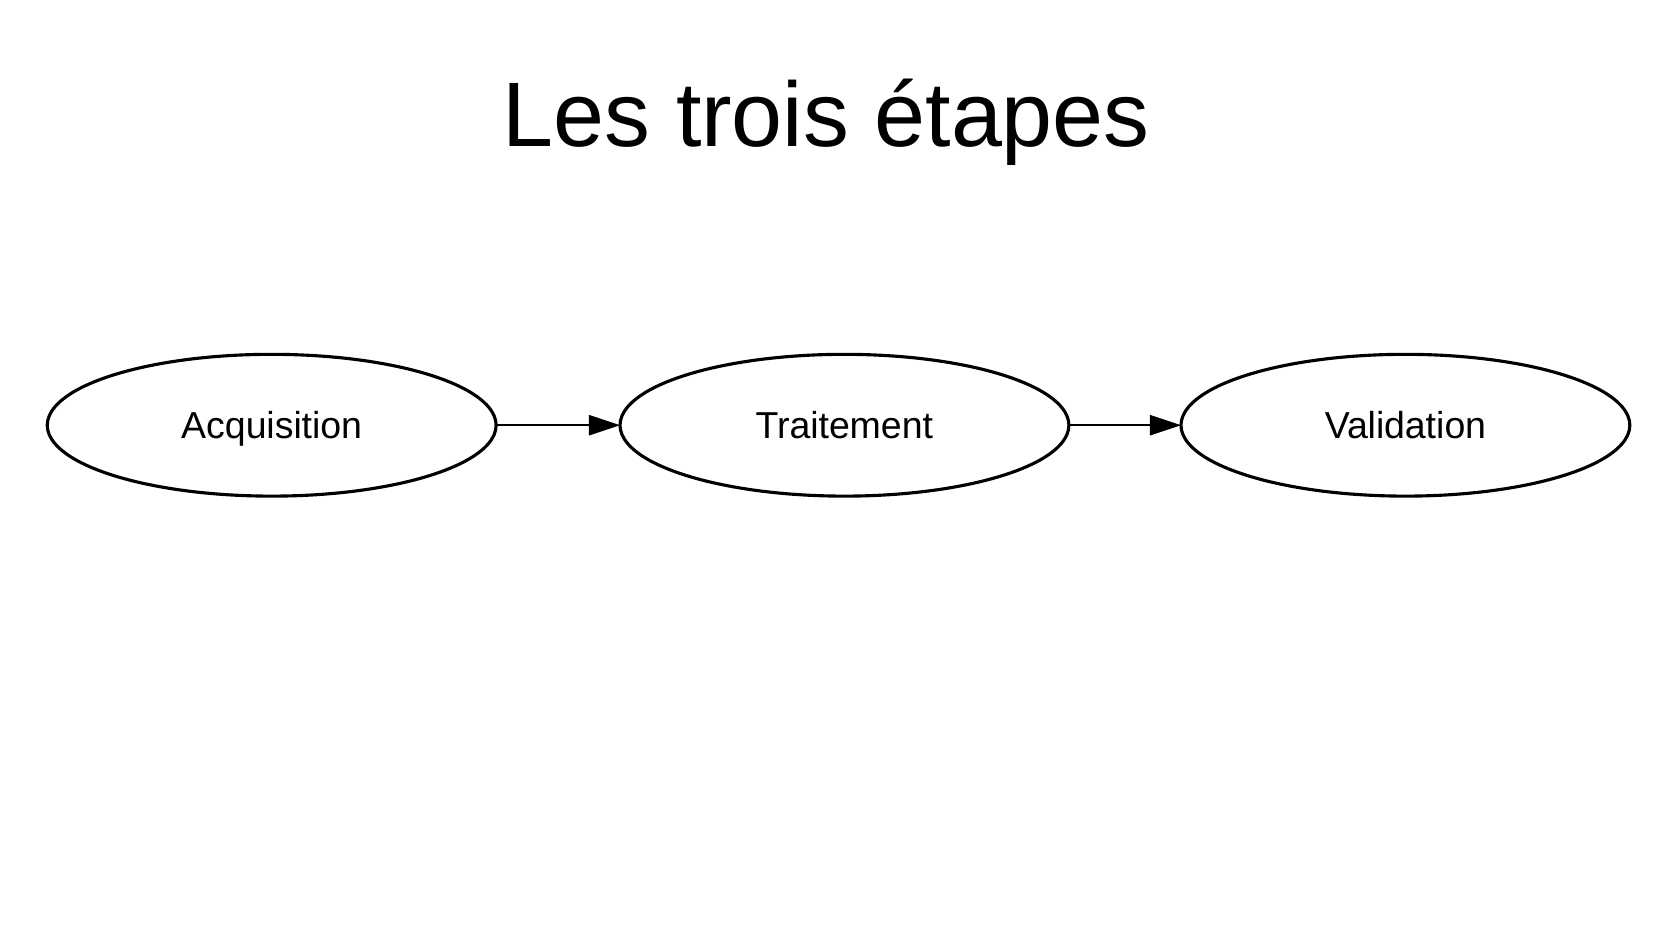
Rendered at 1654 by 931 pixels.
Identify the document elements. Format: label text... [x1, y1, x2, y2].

text_box Validation [1181, 354, 1630, 497]
text_box Acquisition [47, 354, 497, 497]
title Les trois étapes [82, 37, 1571, 193]
text_box Traitement [620, 354, 1069, 497]
